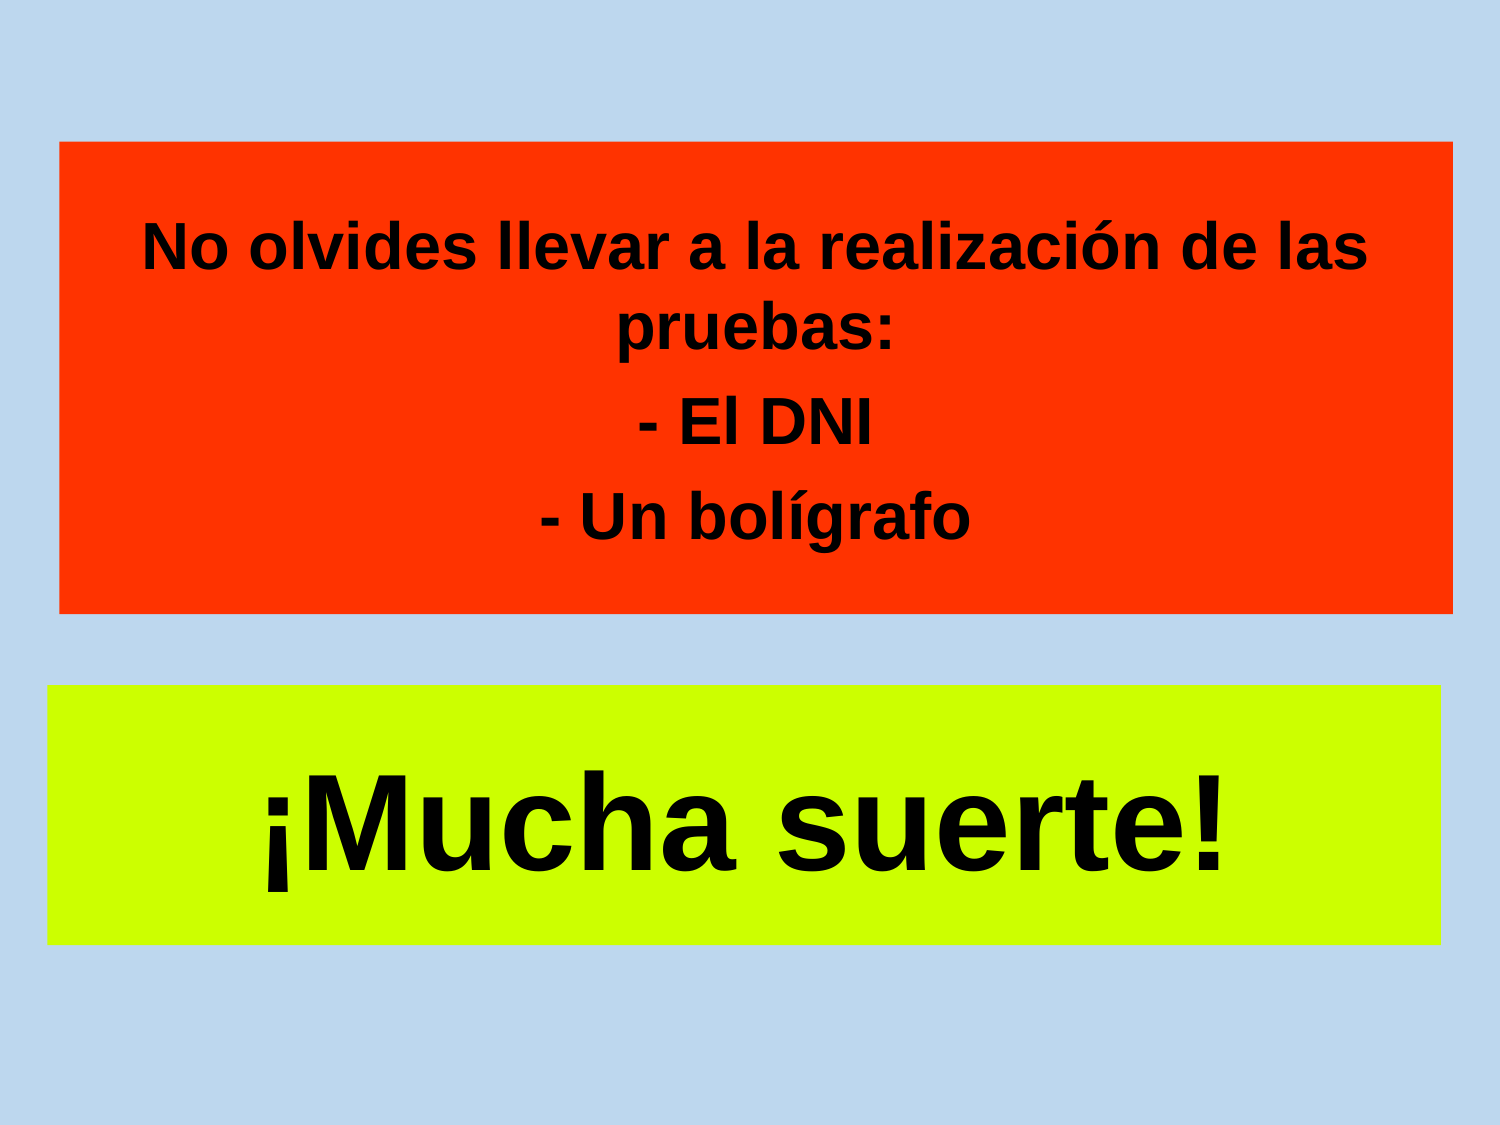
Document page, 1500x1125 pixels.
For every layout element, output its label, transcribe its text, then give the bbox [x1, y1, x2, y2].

text_box No olvides llevar a la realización de las pruebas: - El DNI - Un bolígrafo [59, 141, 1453, 615]
text_box ¡Mucha suerte! [47, 685, 1441, 946]
